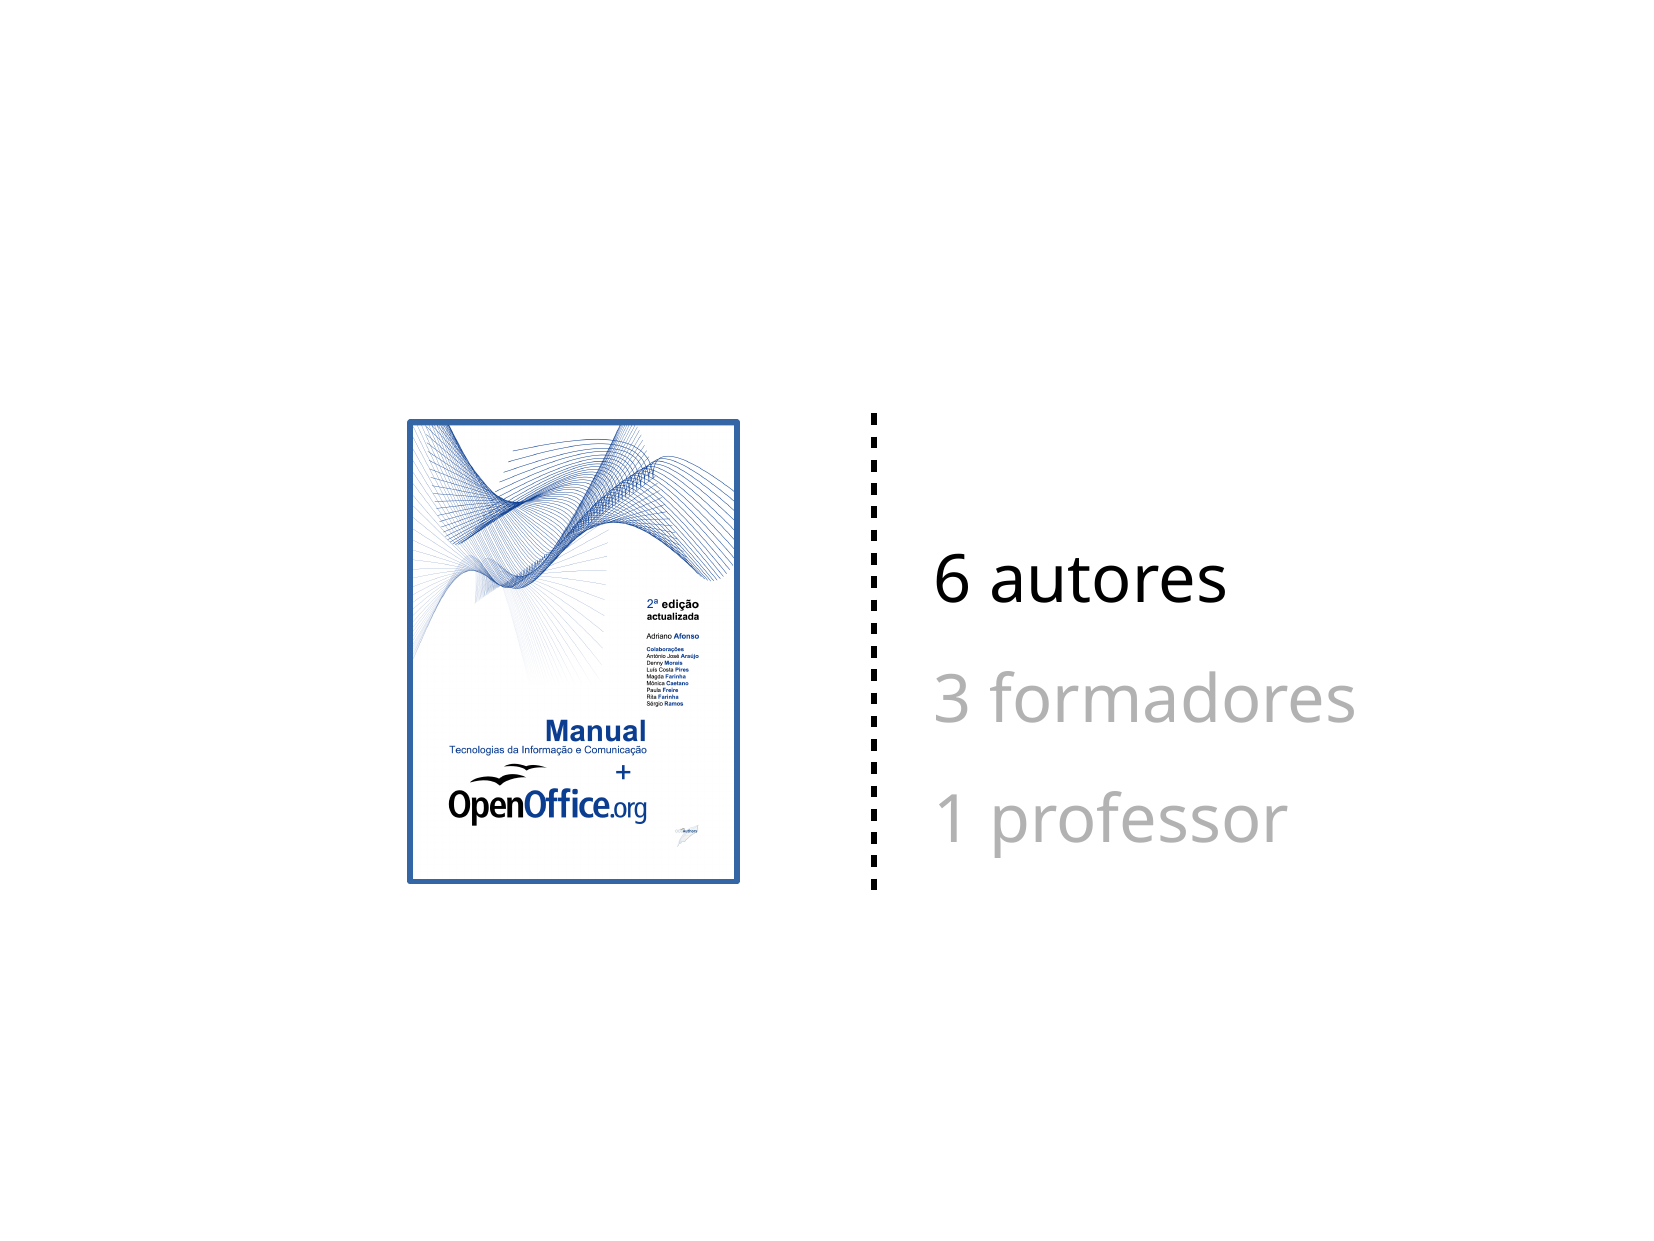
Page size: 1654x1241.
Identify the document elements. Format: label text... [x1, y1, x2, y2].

list 6 autores 3 formadores 1 professor [933, 290, 1571, 1010]
picture [413, 425, 734, 879]
